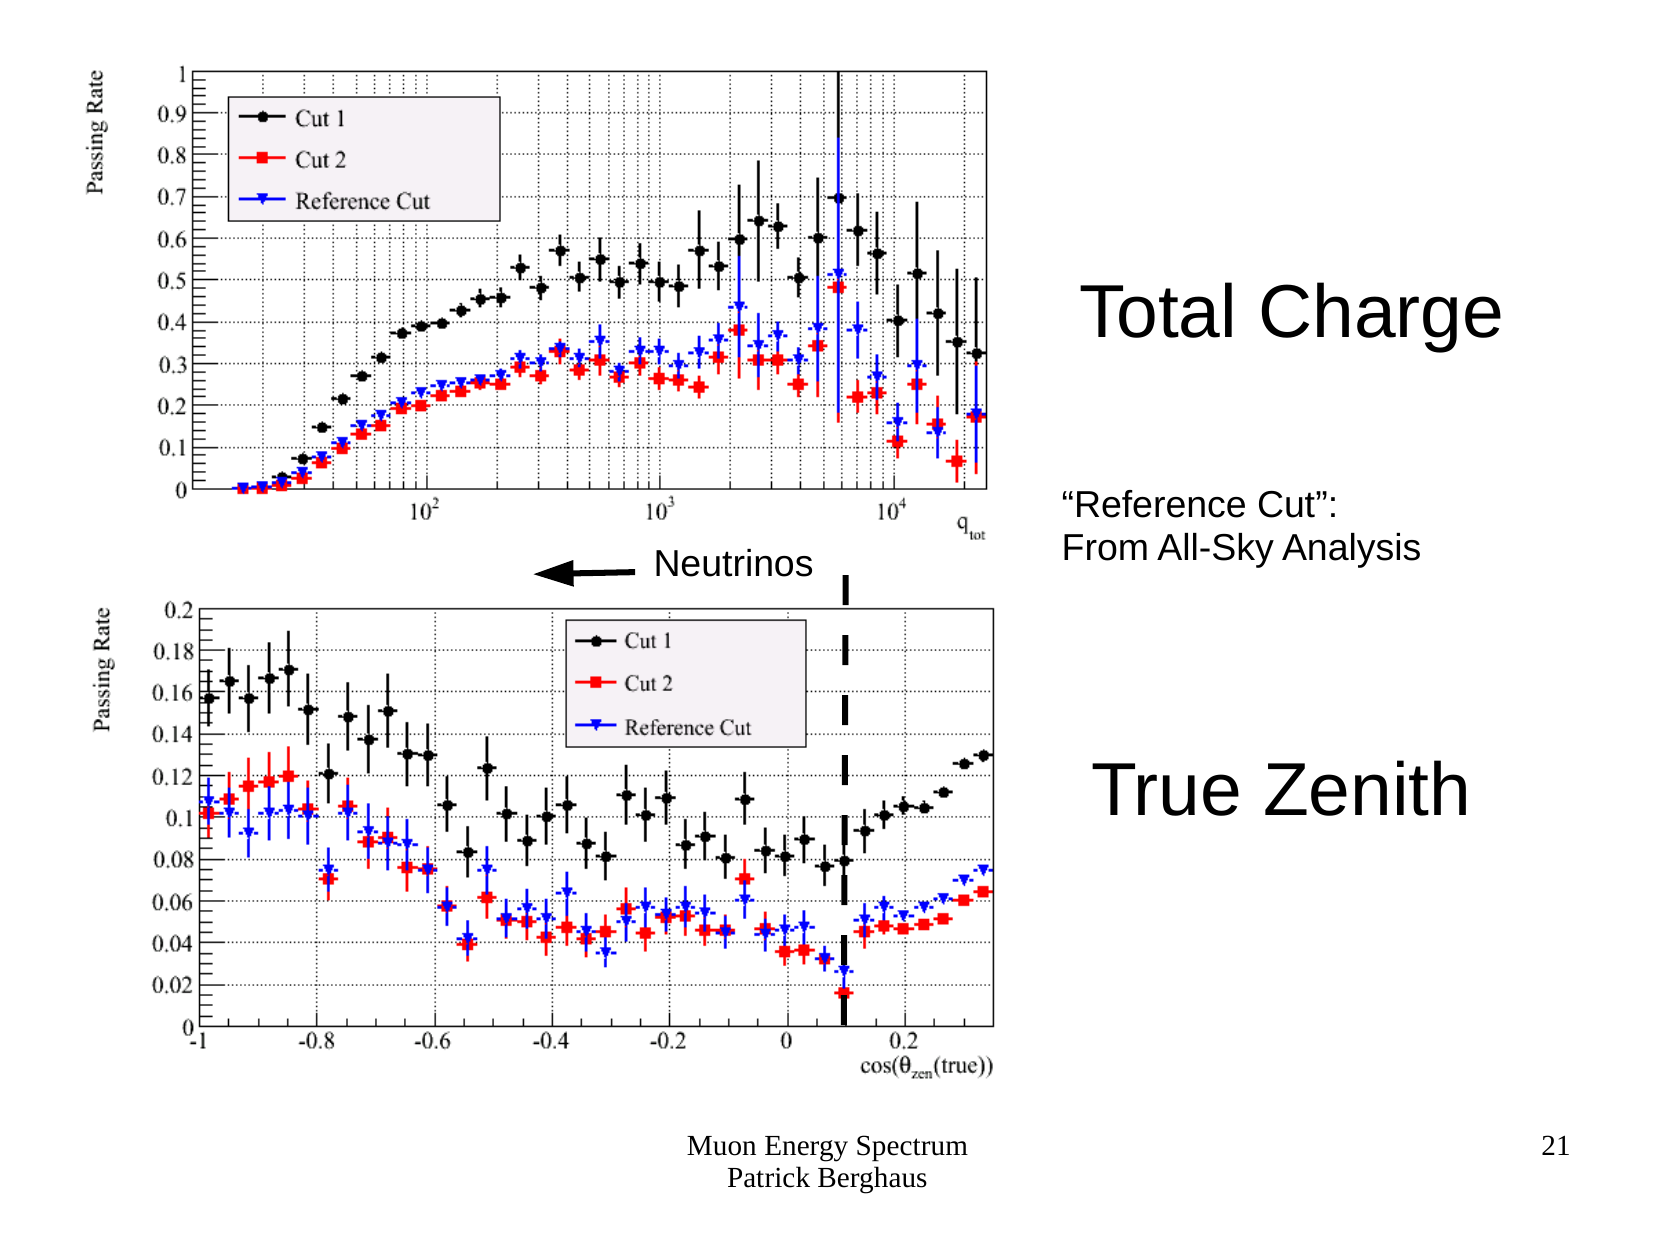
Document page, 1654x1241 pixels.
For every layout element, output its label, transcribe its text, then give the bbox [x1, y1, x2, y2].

text_box True Zenith [1076, 740, 1483, 867]
text_box Total Charge [1064, 261, 1521, 388]
picture [75, 21, 1088, 1110]
text_box “Reference Cut”: From All-Sky Analysis [1046, 476, 1440, 603]
text_box Neutrinos [638, 534, 829, 606]
